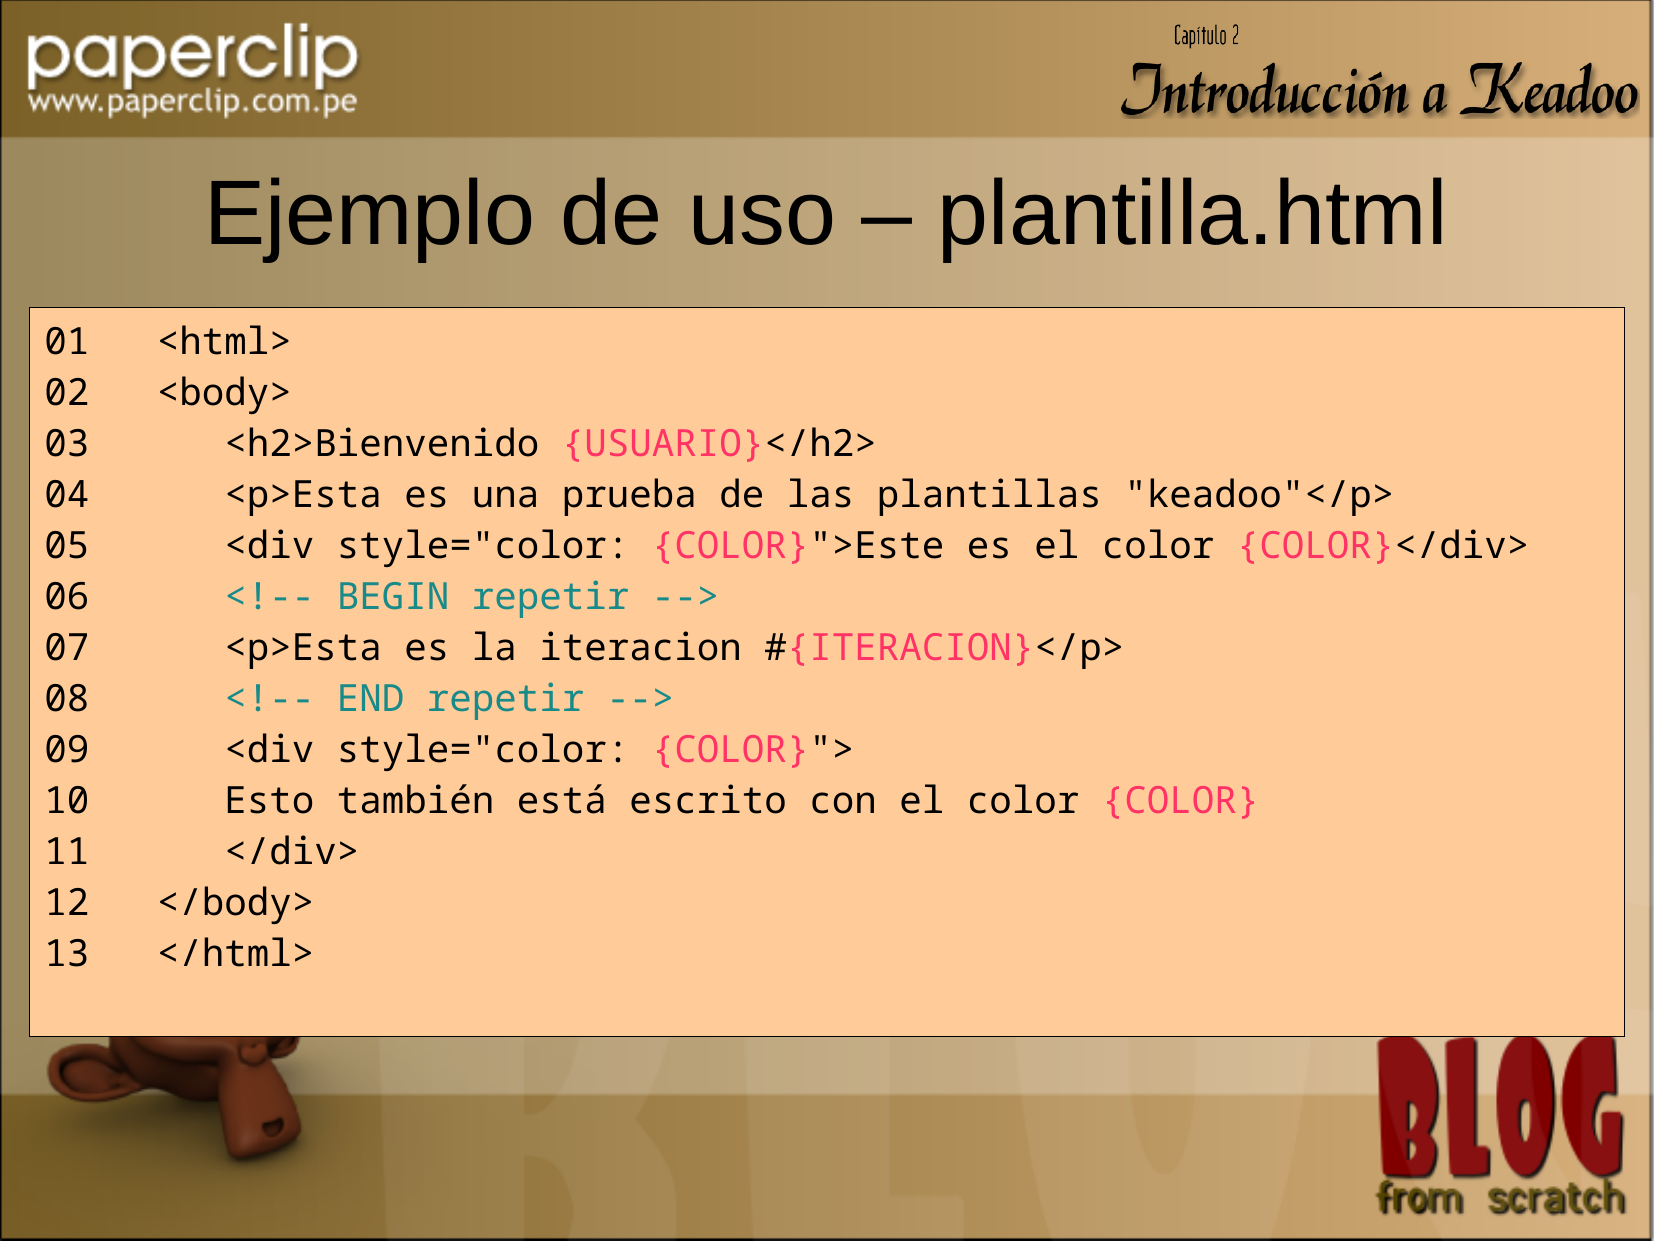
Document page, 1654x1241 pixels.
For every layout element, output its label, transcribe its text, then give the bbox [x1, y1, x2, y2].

title Ejemplo de uso – plantilla.html [82, 147, 1571, 279]
picture [0, 0, 1654, 1241]
text_box 01 <html> 02 <body> 03 <h2>Bienvenido {USUARIO}</h2> 04 <p>Esta es una prueba de las plantillas "keadoo"</p> 05 <div style="color: {COLOR}">Este es el color {COLOR}</div> 06 <!-- BEGIN repetir --> 07 <p>Esta es la iteracion #{ITERACION}</p> 08 <!-- END repetir --> 09 <div style="color: {COLOR}"> 10 Esto también está escrito con el color {COLOR} 11 </div> 12 </body> 13 </html> [29, 307, 1625, 932]
